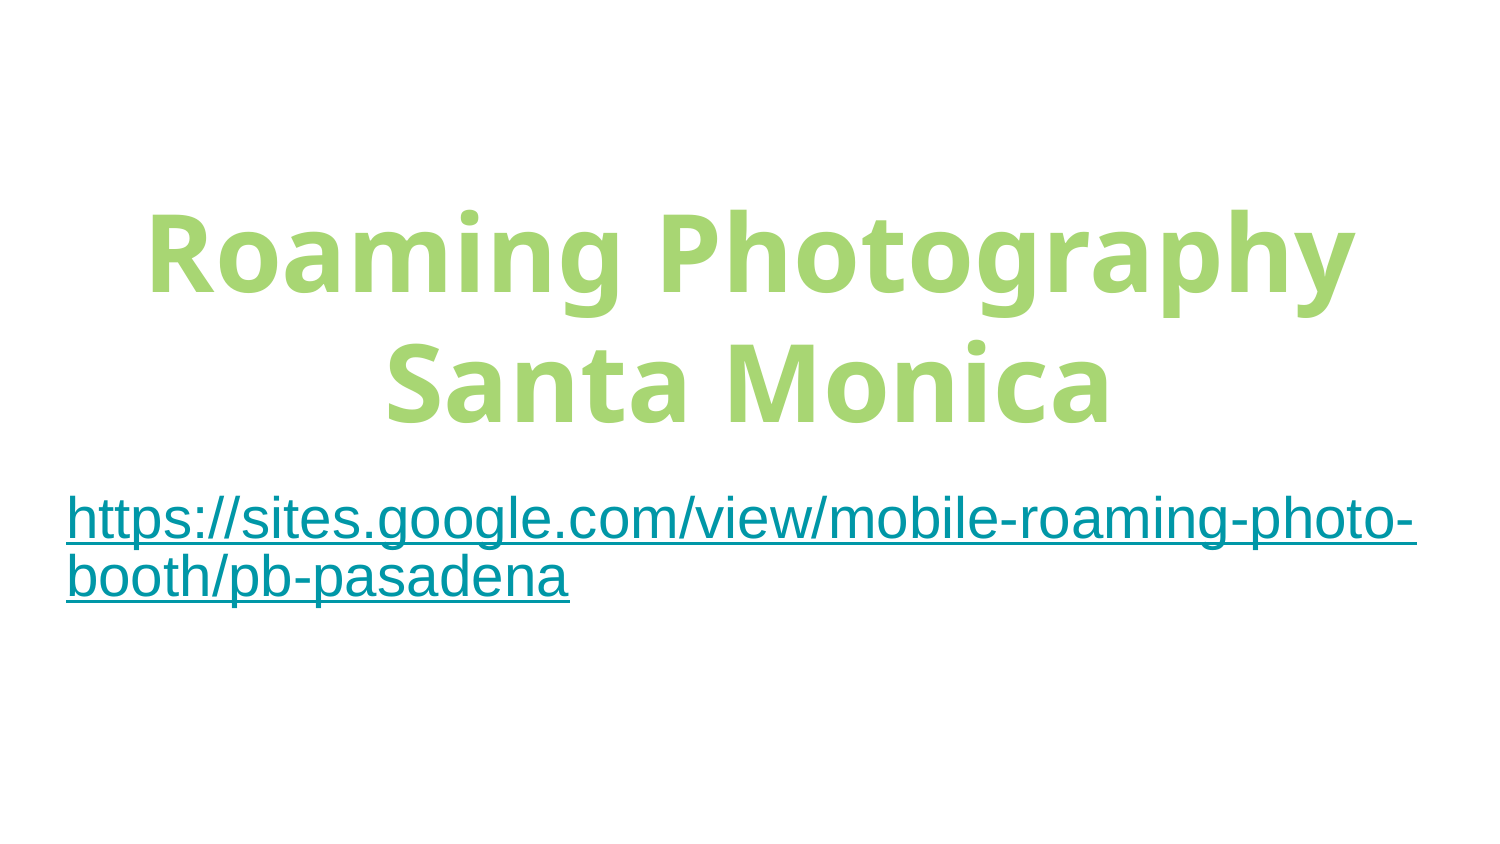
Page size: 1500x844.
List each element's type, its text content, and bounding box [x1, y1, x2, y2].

title Roaming Photography Santa Monica [51, 122, 1449, 459]
subtitle https://sites.google.com/view/mobile-roaming-photo-booth/pb-pasadena [51, 464, 1449, 595]
